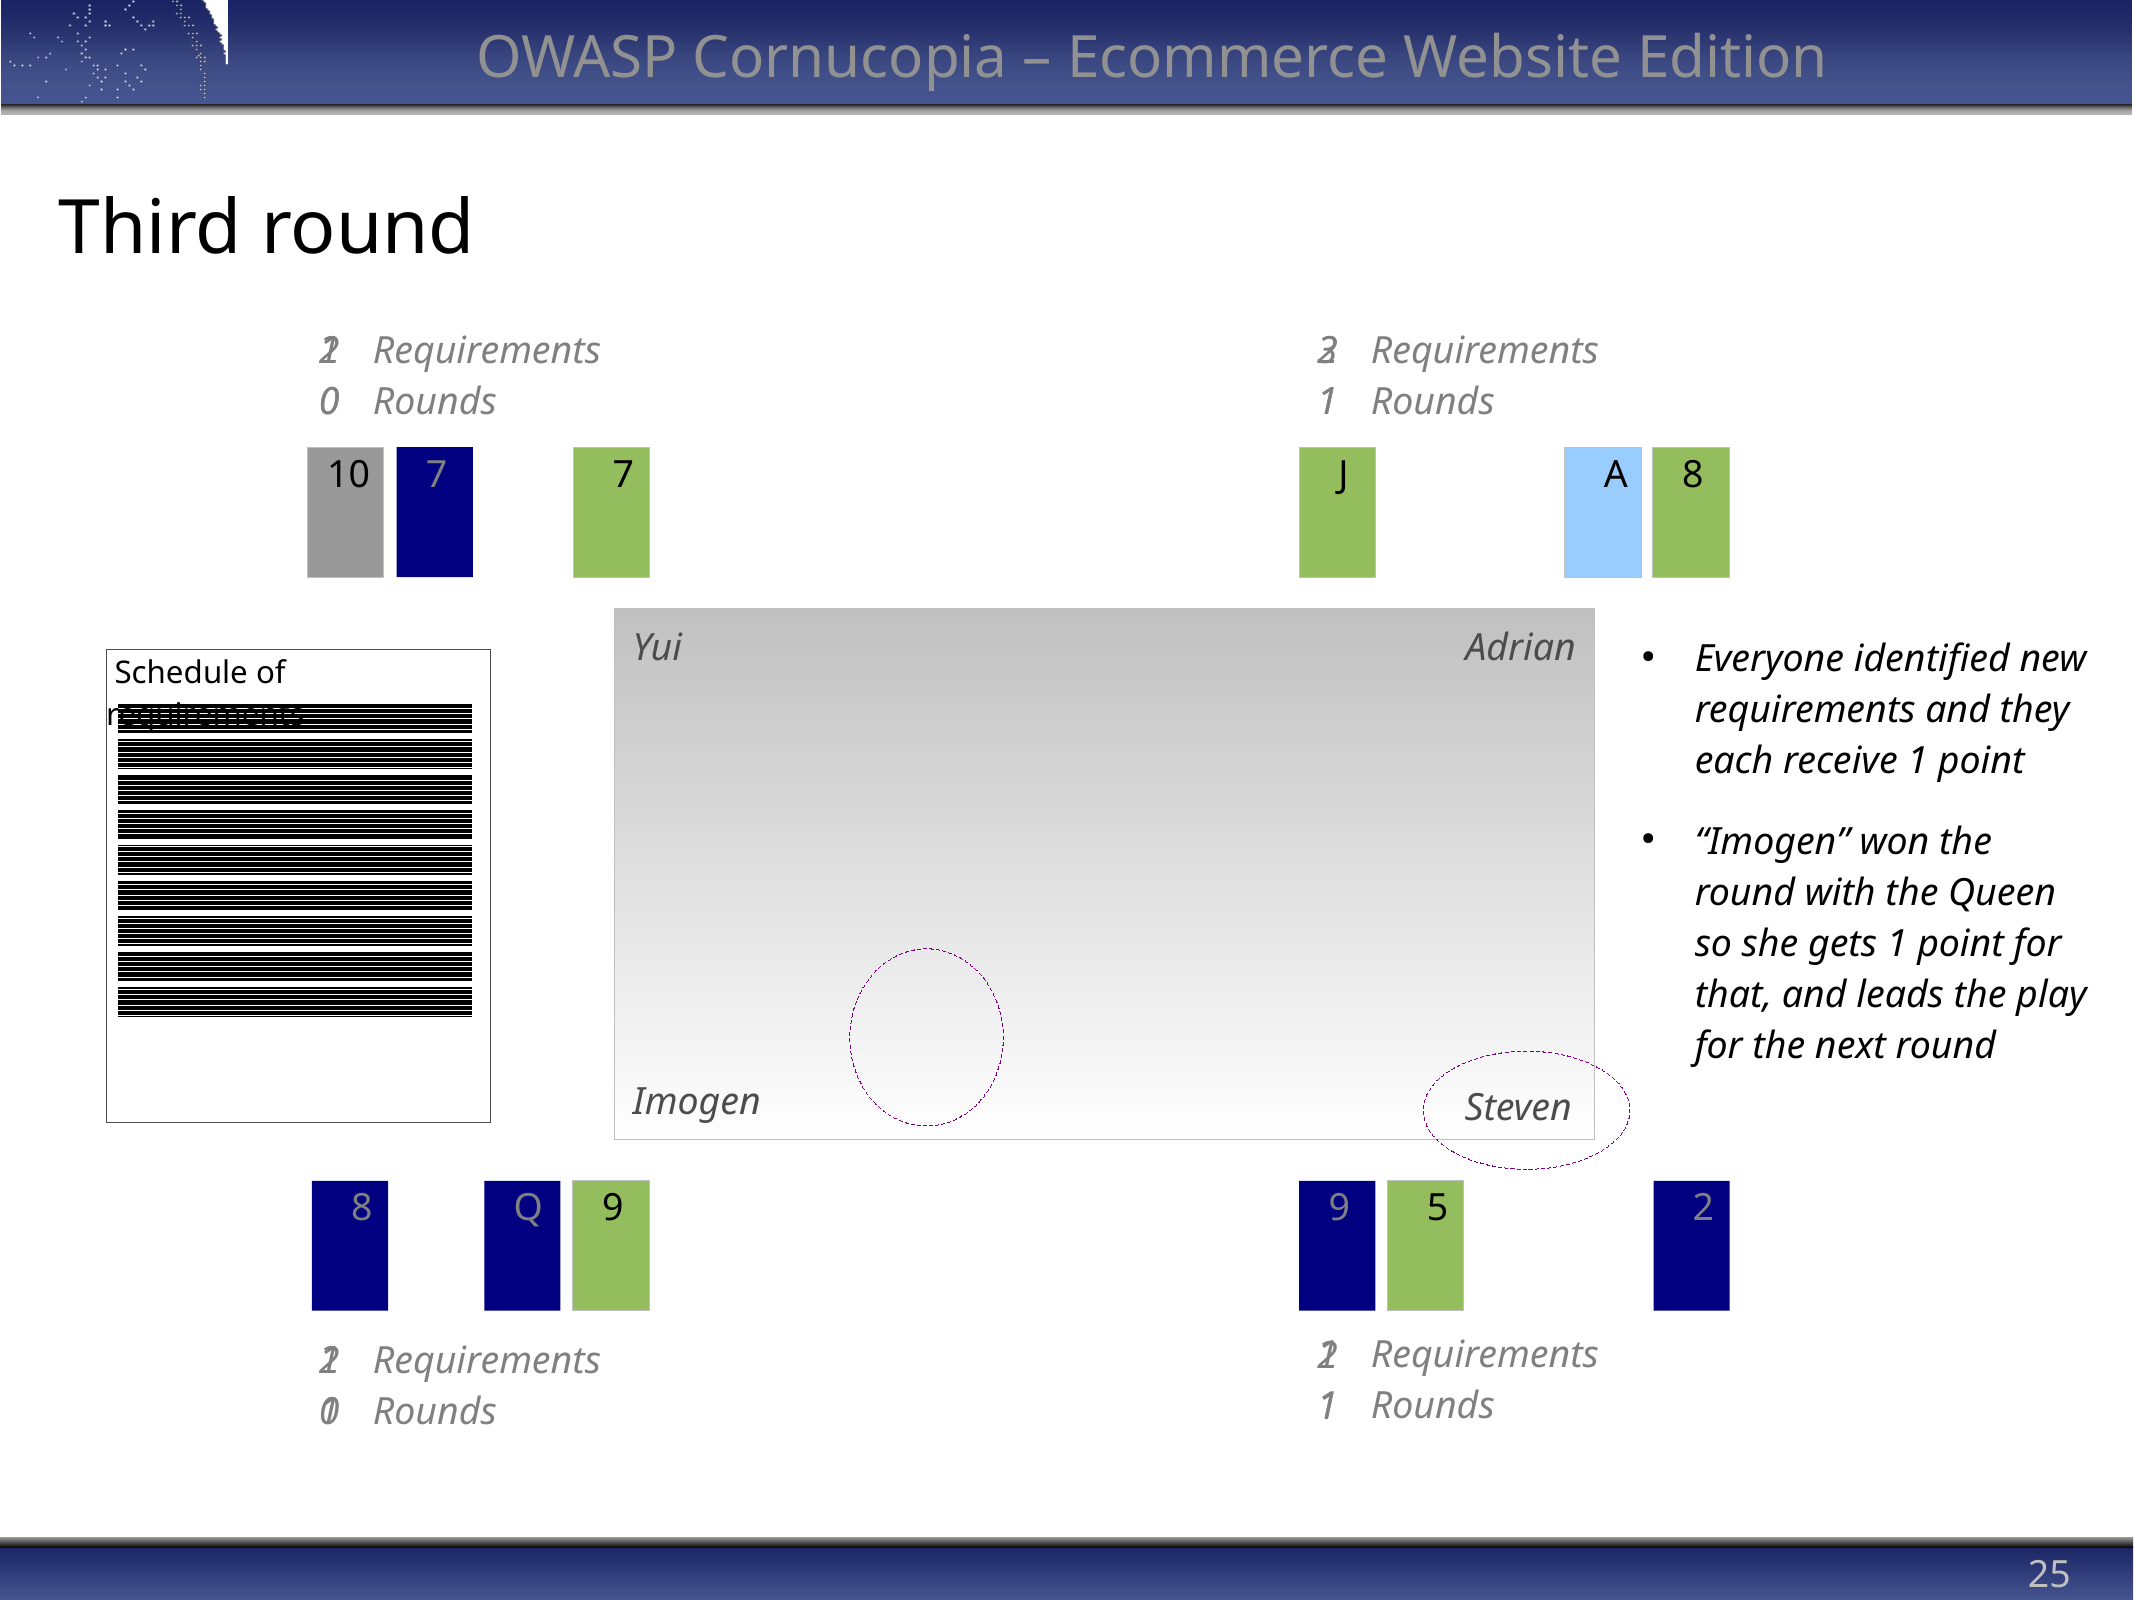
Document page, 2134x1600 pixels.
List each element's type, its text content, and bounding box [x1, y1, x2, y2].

list Requirements Rounds [1376, 323, 1654, 414]
list [118, 844, 473, 875]
list [118, 950, 473, 981]
list Schedule of requirements [106, 649, 491, 1123]
list 9 [572, 1180, 650, 1311]
list Requirements Rounds [378, 323, 656, 414]
list 8 [1652, 447, 1730, 578]
list [118, 879, 473, 910]
list 5 [1387, 1180, 1464, 1311]
list Everyone identified new requirements and they each receive 1 point “Imogen” won the round with the Queen so she gets 1 point for that, and leads the play for the next round [1624, 631, 2093, 1182]
list J [1299, 447, 1376, 578]
list Imogen [632, 1074, 798, 1135]
list Steven [1464, 1080, 1594, 1141]
list 2 [1653, 1182, 1730, 1311]
list 7 [573, 447, 650, 578]
list 2 1 [318, 1333, 378, 1424]
list 9 [1299, 1180, 1376, 1311]
list Q [484, 1180, 561, 1311]
list Adrian [1465, 620, 1666, 681]
list Yui [632, 620, 739, 681]
list A [1564, 447, 1642, 578]
list 3 1 [1316, 323, 1376, 414]
title Third round [58, 124, 2126, 325]
list 7 [396, 447, 473, 578]
list 2 1 [1316, 1328, 1388, 1419]
list [118, 986, 473, 1016]
list Requirements Rounds [1388, 1327, 1654, 1418]
list [118, 738, 473, 768]
list 10 [307, 447, 384, 578]
list [118, 915, 473, 945]
list [118, 773, 473, 804]
list [614, 608, 1595, 1140]
list [118, 702, 473, 733]
list 8 [311, 1180, 389, 1311]
list Requirements Rounds [378, 1333, 656, 1424]
list [118, 809, 473, 839]
list 2 0 [318, 323, 378, 414]
